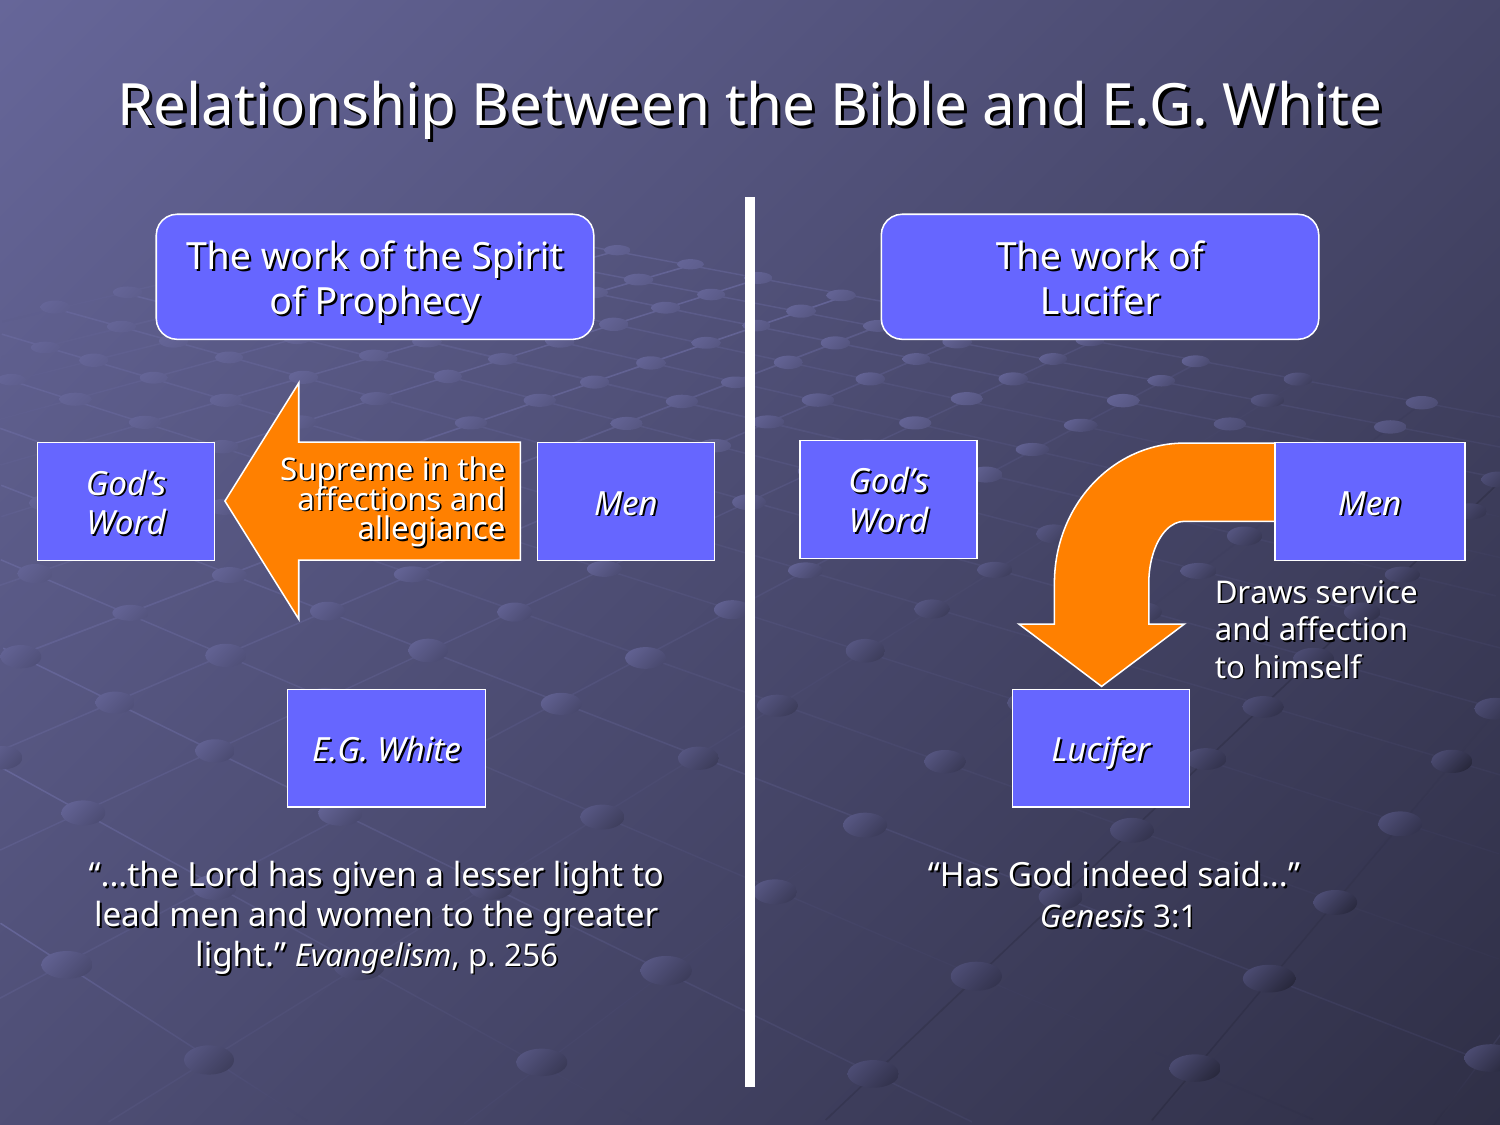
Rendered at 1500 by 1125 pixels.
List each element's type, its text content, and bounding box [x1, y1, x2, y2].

text_box Relationship Between the Bible and E.G. White [15, 45, 1486, 159]
text_box God’s Word [800, 440, 978, 559]
text_box Supreme in the affections and allegiance [224, 382, 521, 620]
text_box Men [1274, 442, 1465, 561]
text_box Lucifer [1012, 689, 1190, 808]
text_box God’s Word [37, 442, 215, 561]
text_box [1018, 443, 1274, 687]
text_box E.G. White [287, 689, 486, 808]
text_box Men [537, 442, 715, 561]
text_box Draws service and affection to himself [1199, 564, 1476, 693]
text_box “...the Lord has given a lesser light to lead men and women to the greater light.” Evangelism, p. 256 [41, 845, 712, 981]
text_box “Has God indeed said...” Genesis 3:1 [799, 845, 1438, 942]
text_box The work of the Spirit of Prophecy [156, 214, 594, 340]
text_box The work of Lucifer [881, 214, 1319, 340]
